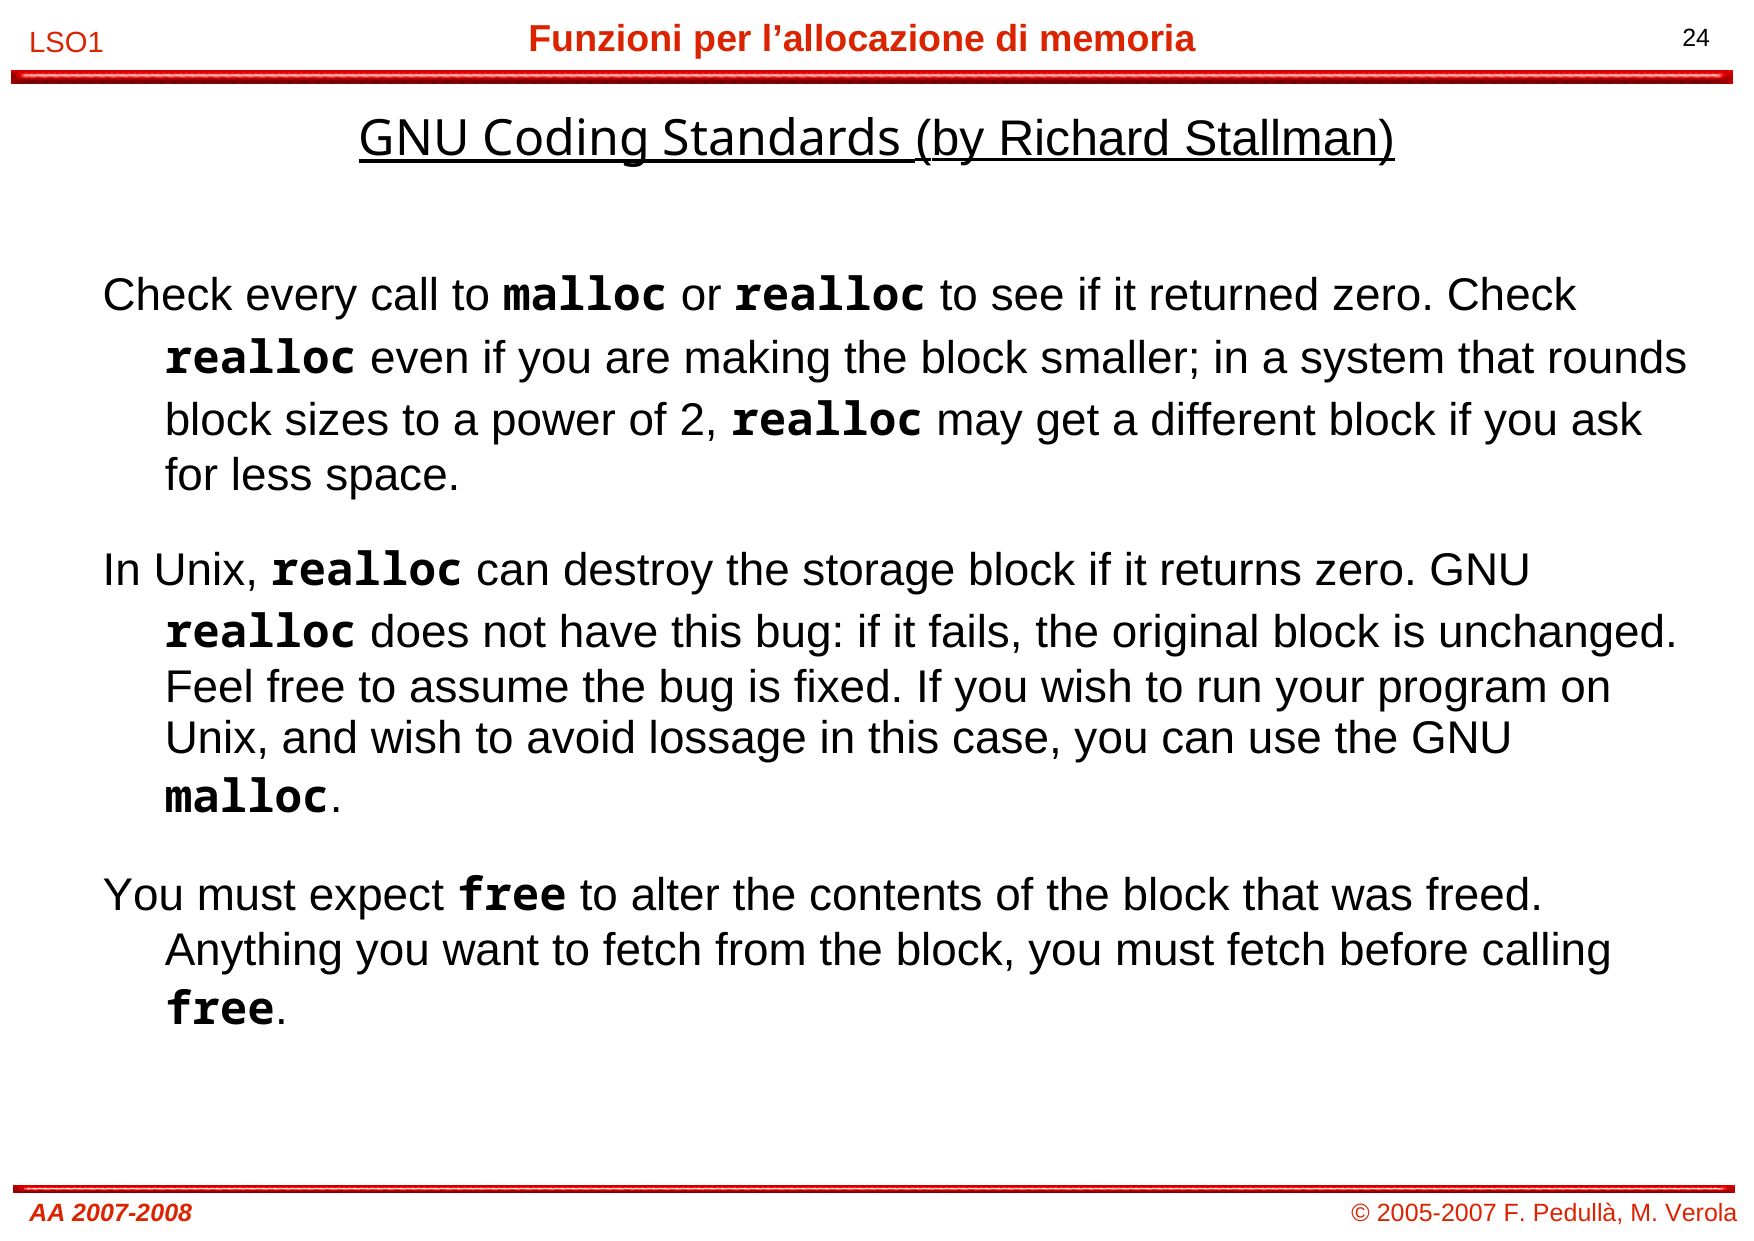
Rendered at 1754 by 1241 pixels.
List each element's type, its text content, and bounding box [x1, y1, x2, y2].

title GNU Coding Standards (by Richard Stallman) [312, 90, 1442, 186]
picture [11, 70, 1733, 84]
picture [13, 1185, 1735, 1193]
list Check every call to malloc or realloc to see if it returned zero. Check realloc even if you are making the block smaller; in a system that rounds block sizes to a power of 2, realloc may get a different block if you ask for less space. In Unix, realloc can destroy the storage block if it returns zero. GNU realloc does not have this bug: if it fails, the original block is unchanged. Feel free to assume the bug is fixed. If you wish to run your program on Unix, and wish to avoid lossage in this case, you can use the GNU malloc. You must expect free to alter the contents of the block that was freed. Anything you want to fetch from the block, you must fetch before calling free. [87, 253, 1704, 932]
